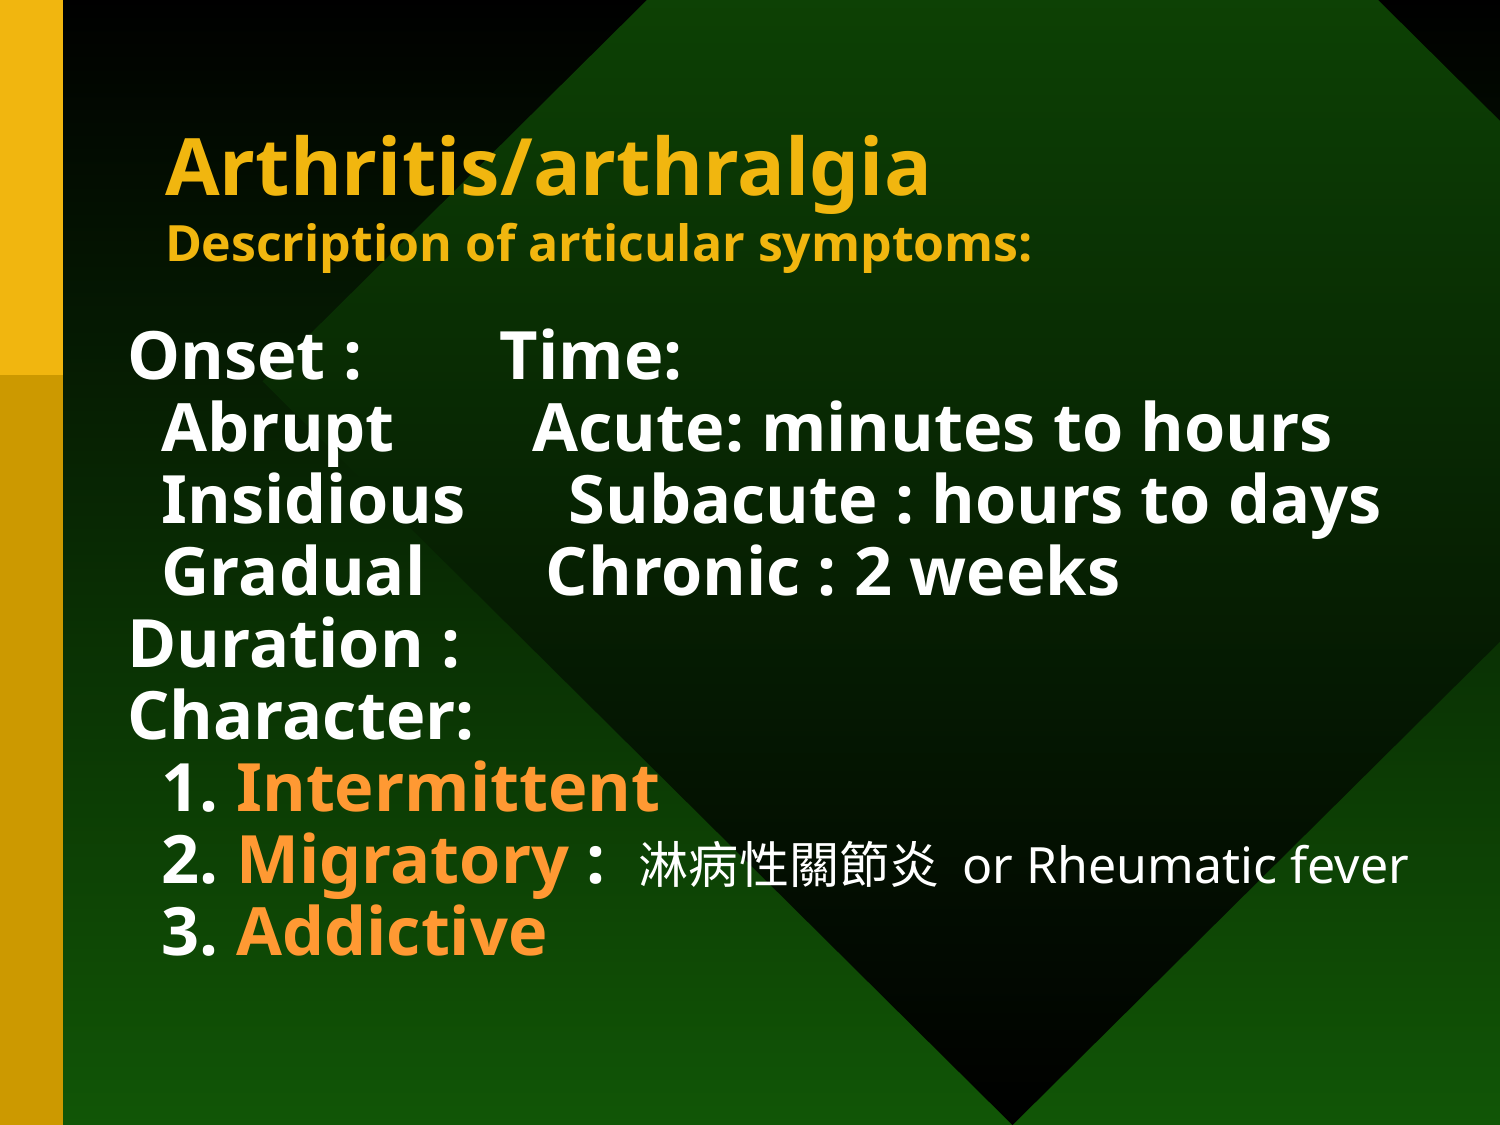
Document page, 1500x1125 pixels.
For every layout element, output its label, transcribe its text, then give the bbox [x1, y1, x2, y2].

list Onset : Time: Abrupt Acute: minutes to hours Insidious Subacute : hours to days Gradual Chronic : 2 weeks Duration : Character: 1. Intermittent 2. Migratory : 淋病性關節炎 or Rheumatic fever 3. Addictive [112, 314, 1500, 1035]
title Arthritis/arthralgia Description of articular symptoms: [150, 99, 1388, 288]
